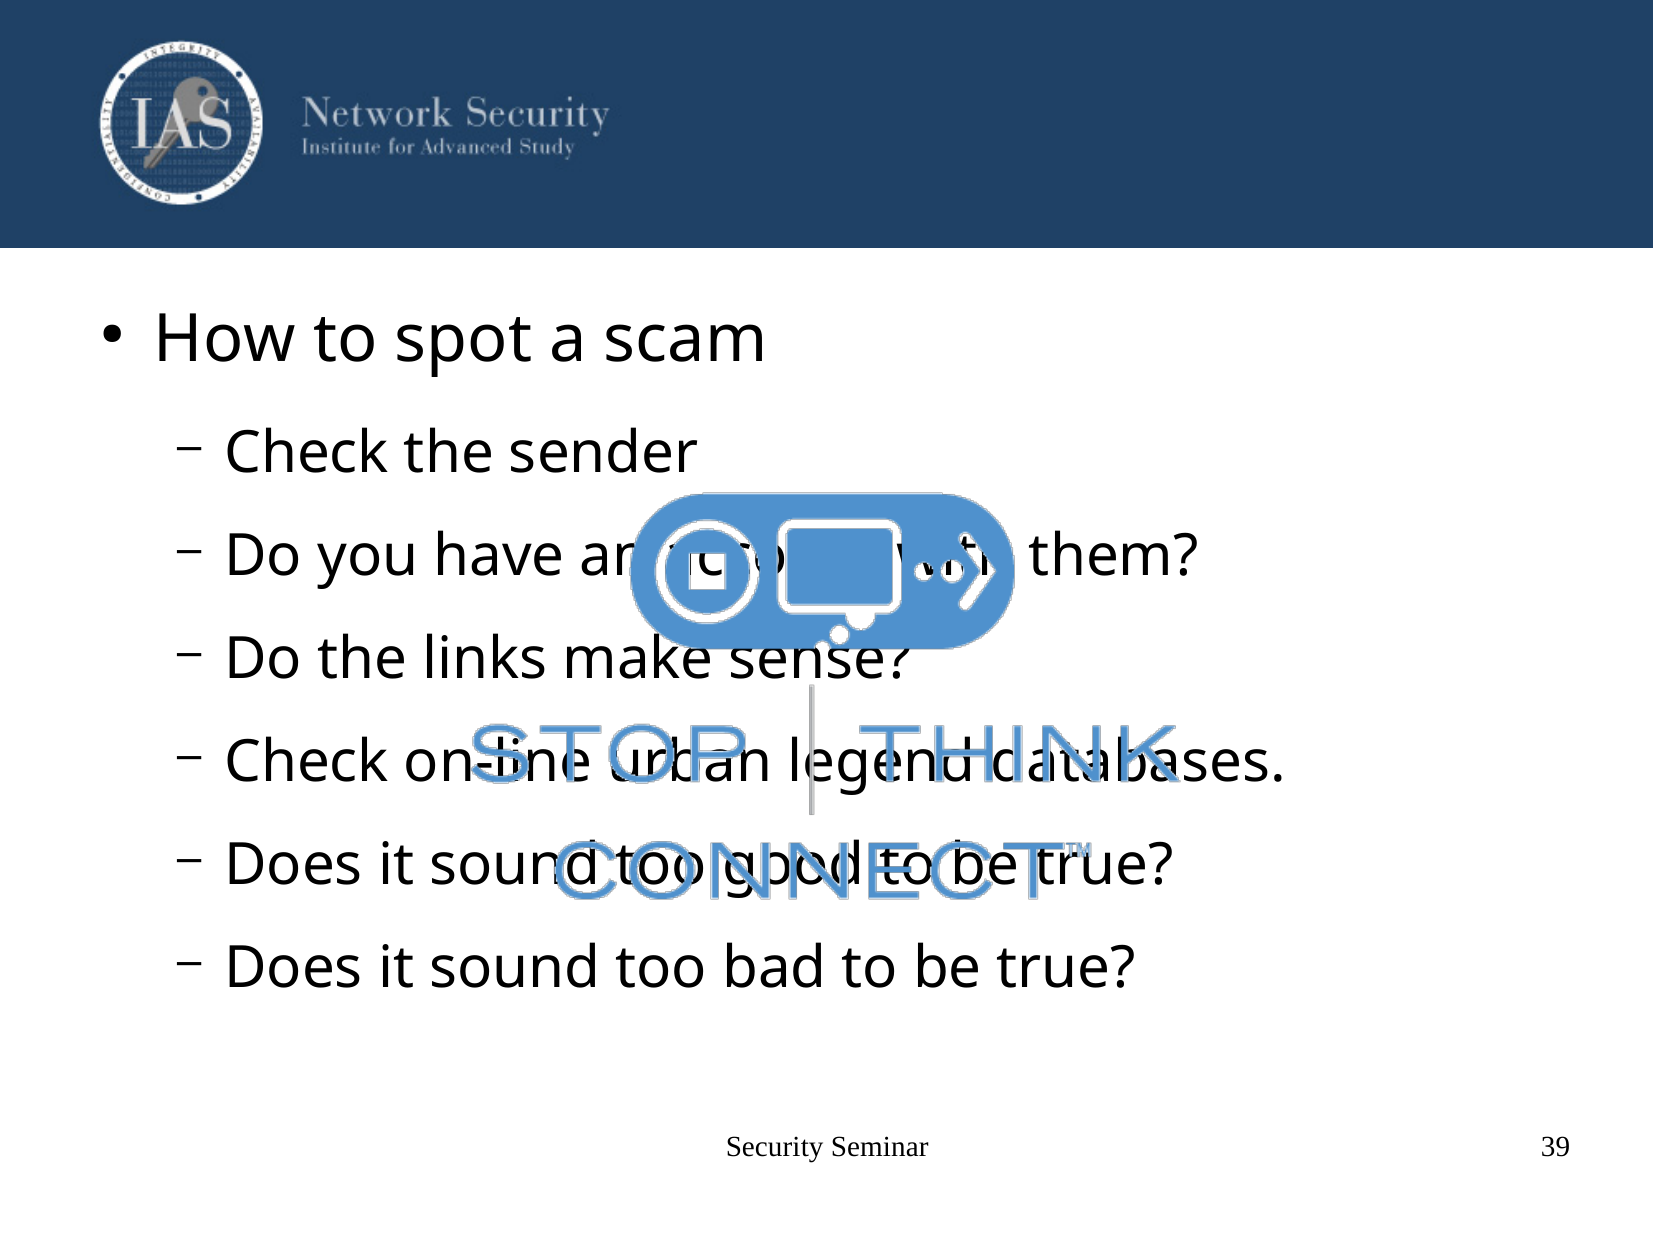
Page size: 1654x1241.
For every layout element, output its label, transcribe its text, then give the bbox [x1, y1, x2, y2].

picture [437, 457, 1215, 937]
list How to spot a scam Check the sender Do you have an account with them? Do the links make sense? Check on-line urban legend databases. Does it sound too good to be true? Does it sound too bad to be true? [82, 290, 1571, 1095]
picture [0, 0, 1653, 248]
